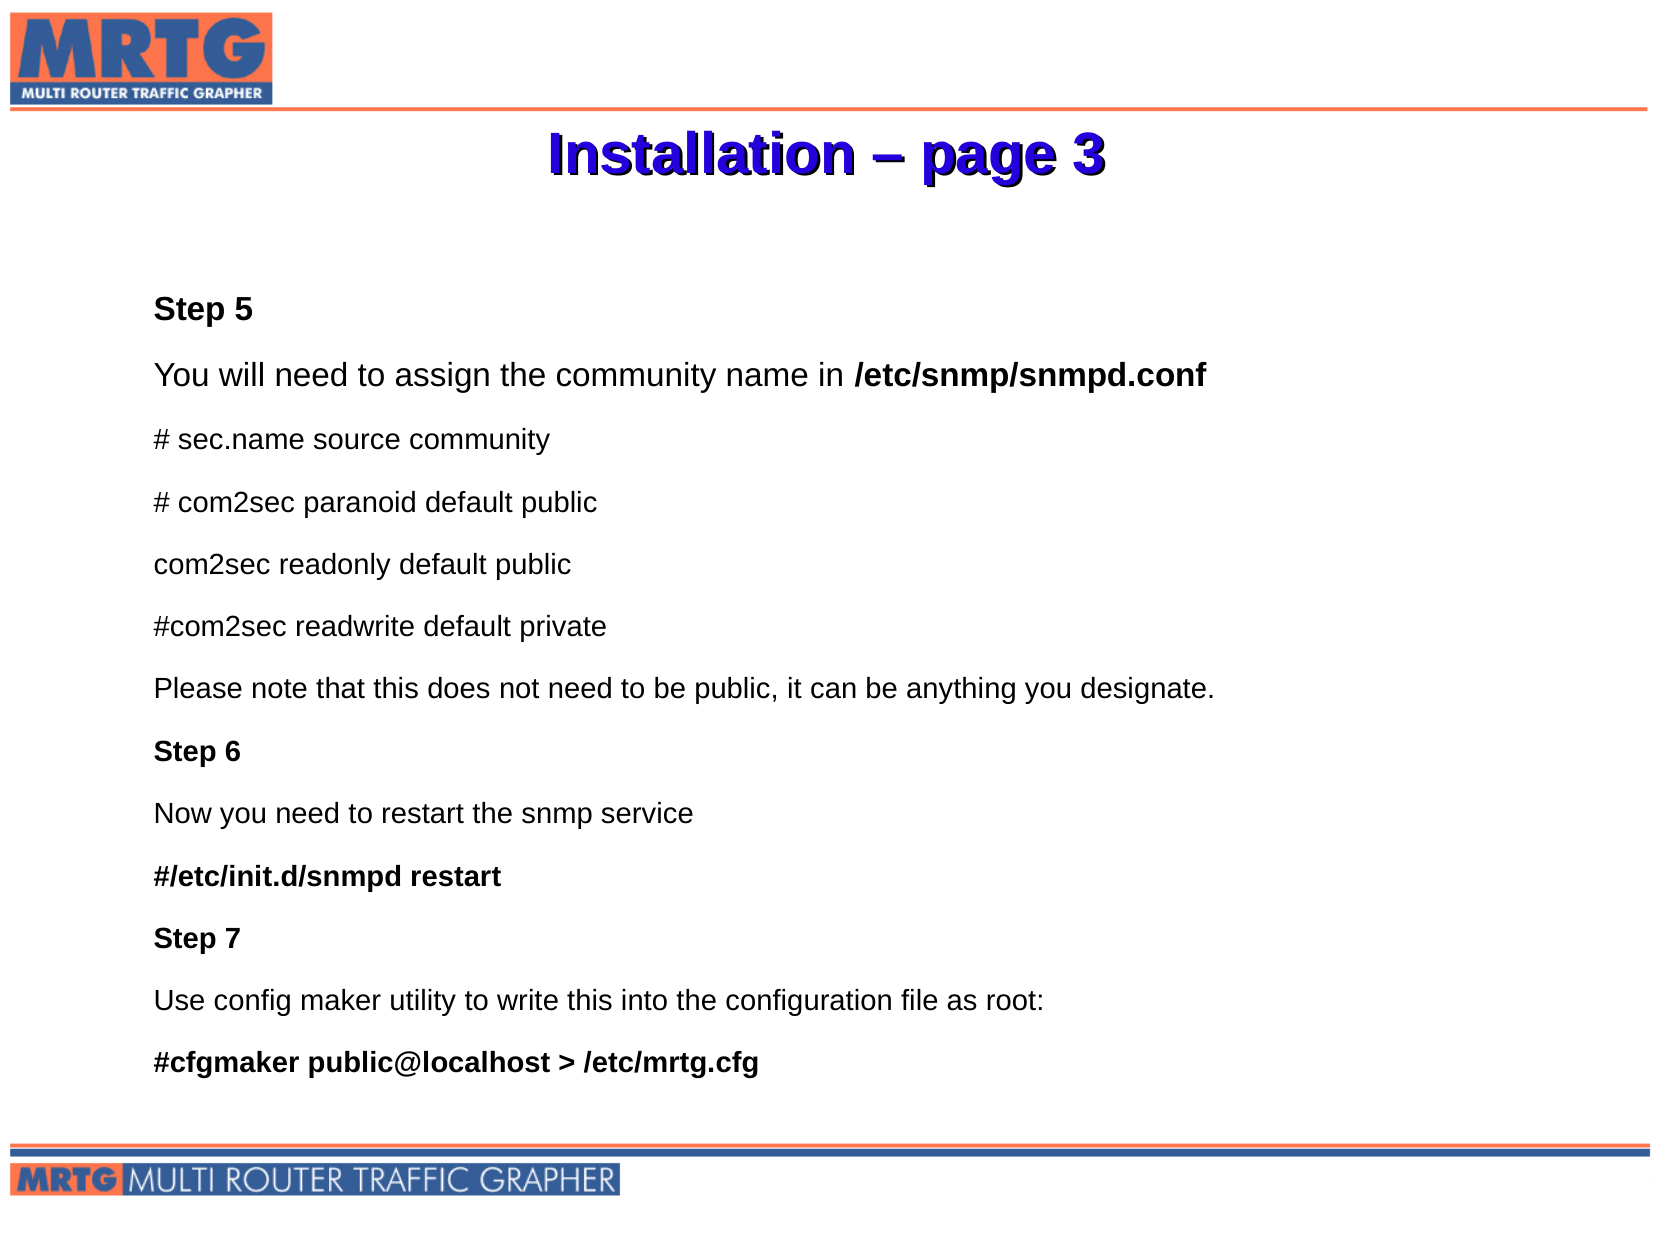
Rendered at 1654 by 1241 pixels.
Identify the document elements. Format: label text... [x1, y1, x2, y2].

title Installation – page 3 [82, 120, 1571, 186]
list Step 5 You will need to assign the community name in /etc/snmp/snmpd.conf # sec.name source community # com2sec paranoid default public com2sec readonly default public #com2sec readwrite default private Please note that this does not need to be public, it can be anything you designate. Step 6 Now you need to restart the snmp service #/etc/init.d/snmpd restart Step 7 Use config maker utility to write this into the configuration file as root: #cfgmaker public@localhost > /etc/mrtg.cfg [82, 290, 1571, 1109]
picture [0, 1, 1654, 119]
picture [0, 1136, 1654, 1241]
